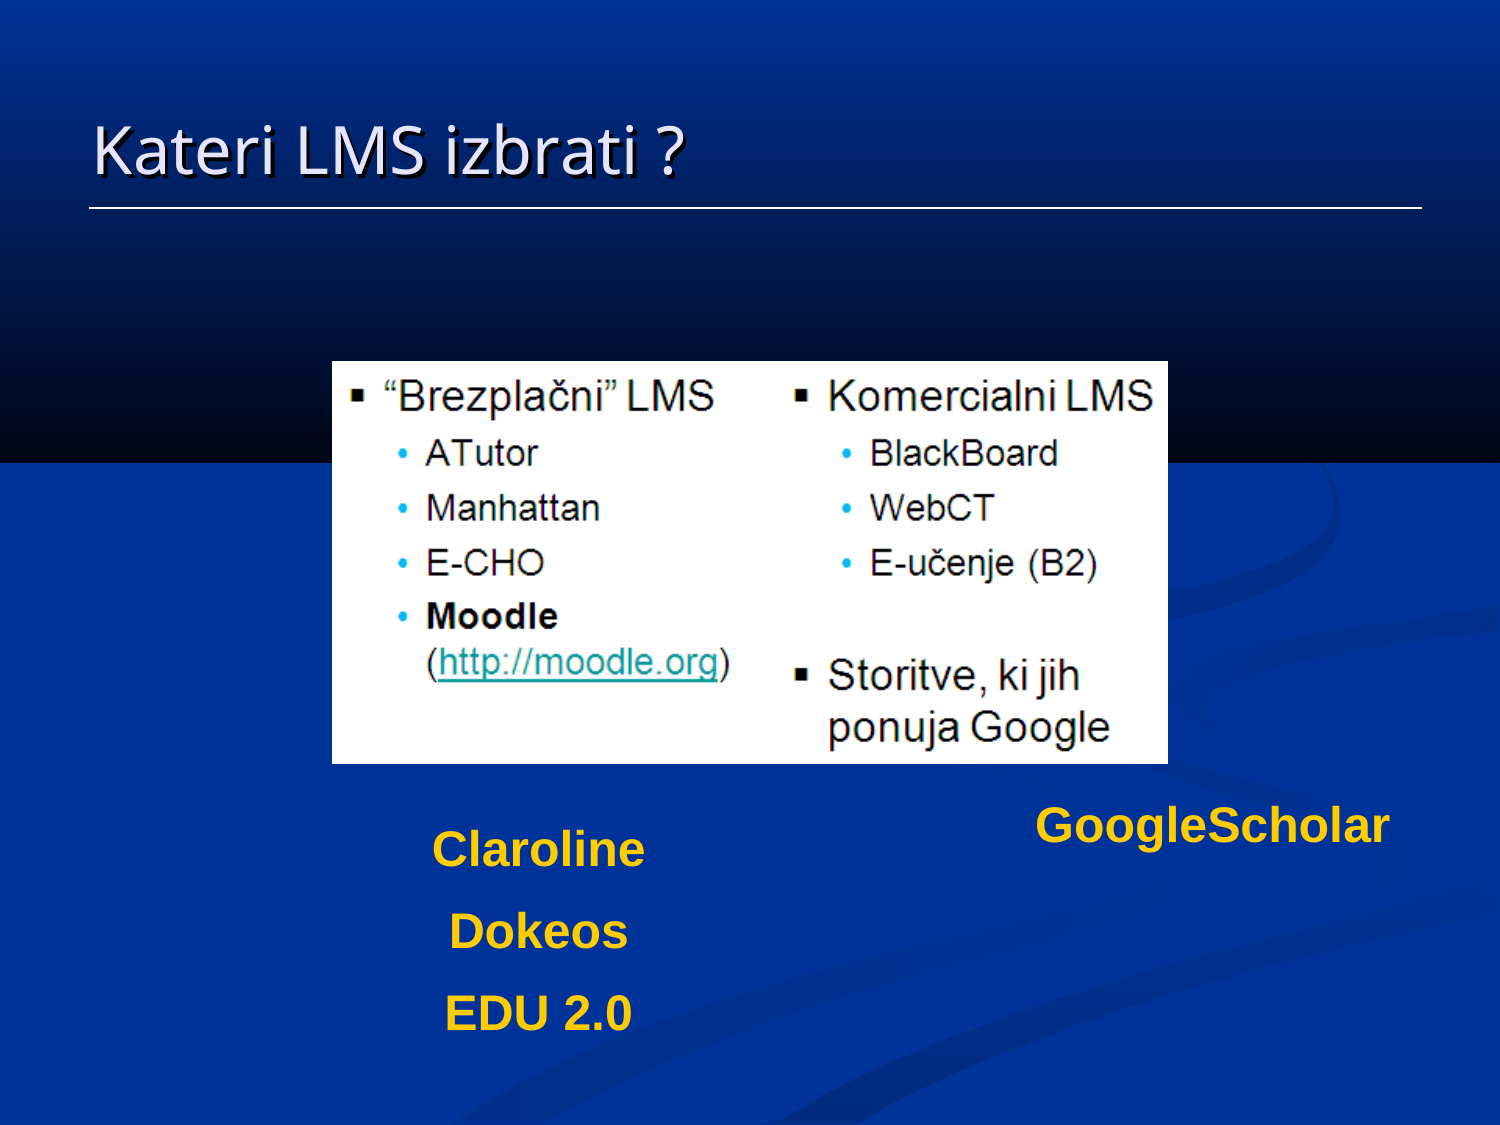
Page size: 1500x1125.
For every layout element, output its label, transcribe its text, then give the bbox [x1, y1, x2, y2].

text_box GoogleScholar [1019, 785, 1407, 861]
text_box EDU 2.0 [398, 972, 680, 1049]
text_box Claroline [398, 808, 680, 884]
picture [332, 361, 1168, 764]
text_box Dokeos [398, 890, 680, 967]
text_box Kateri LMS izbrati ? [76, 54, 1412, 242]
